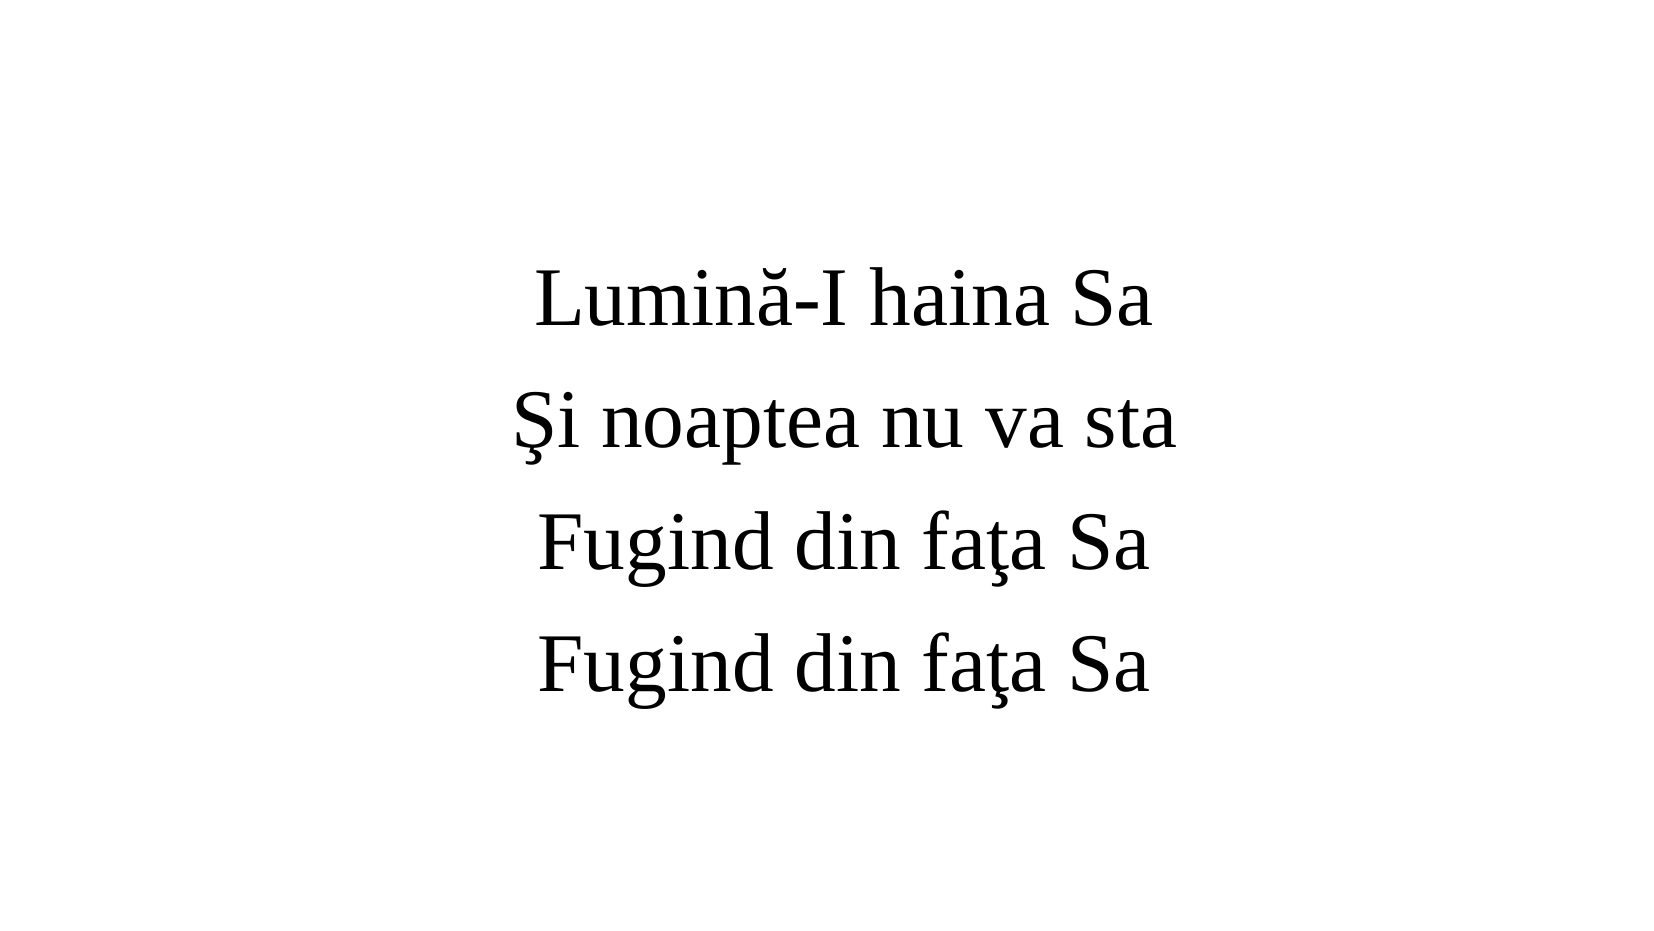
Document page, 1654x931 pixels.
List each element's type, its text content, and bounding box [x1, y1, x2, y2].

subtitle Lumină-I haina Sa Şi noaptea nu va sta Fugind din faţa Sa Fugind din faţa Sa [177, 242, 1512, 709]
